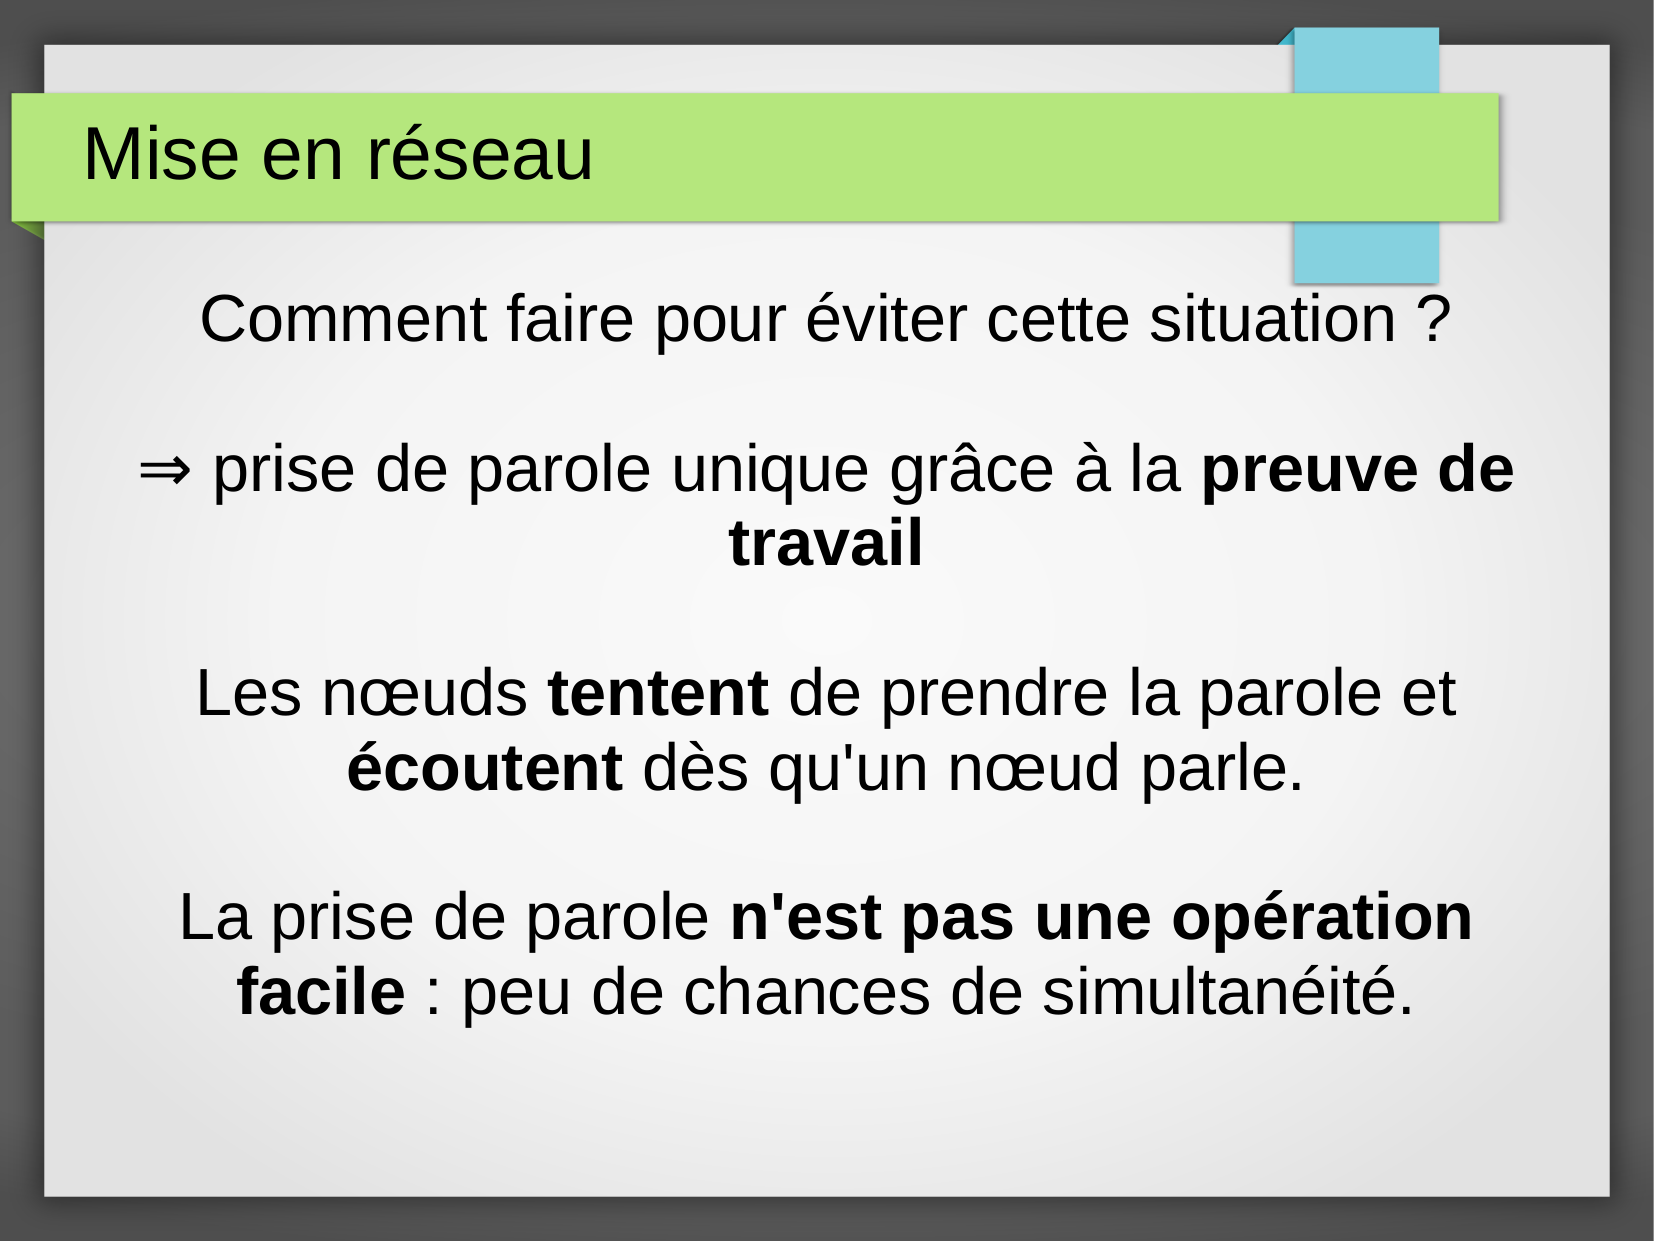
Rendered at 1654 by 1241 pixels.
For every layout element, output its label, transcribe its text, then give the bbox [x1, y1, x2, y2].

title Mise en réseau [82, 94, 1264, 213]
subtitle Comment faire pour éviter cette situation ? ⇒ prise de parole unique grâce à la preuve de travail Les nœuds tentent de prendre la parole et écoutent dès qu'un nœud parle. La prise de parole n'est pas une opération facile : peu de chances de simultanéité. [82, 281, 1571, 1029]
picture [0, 0, 1654, 1241]
